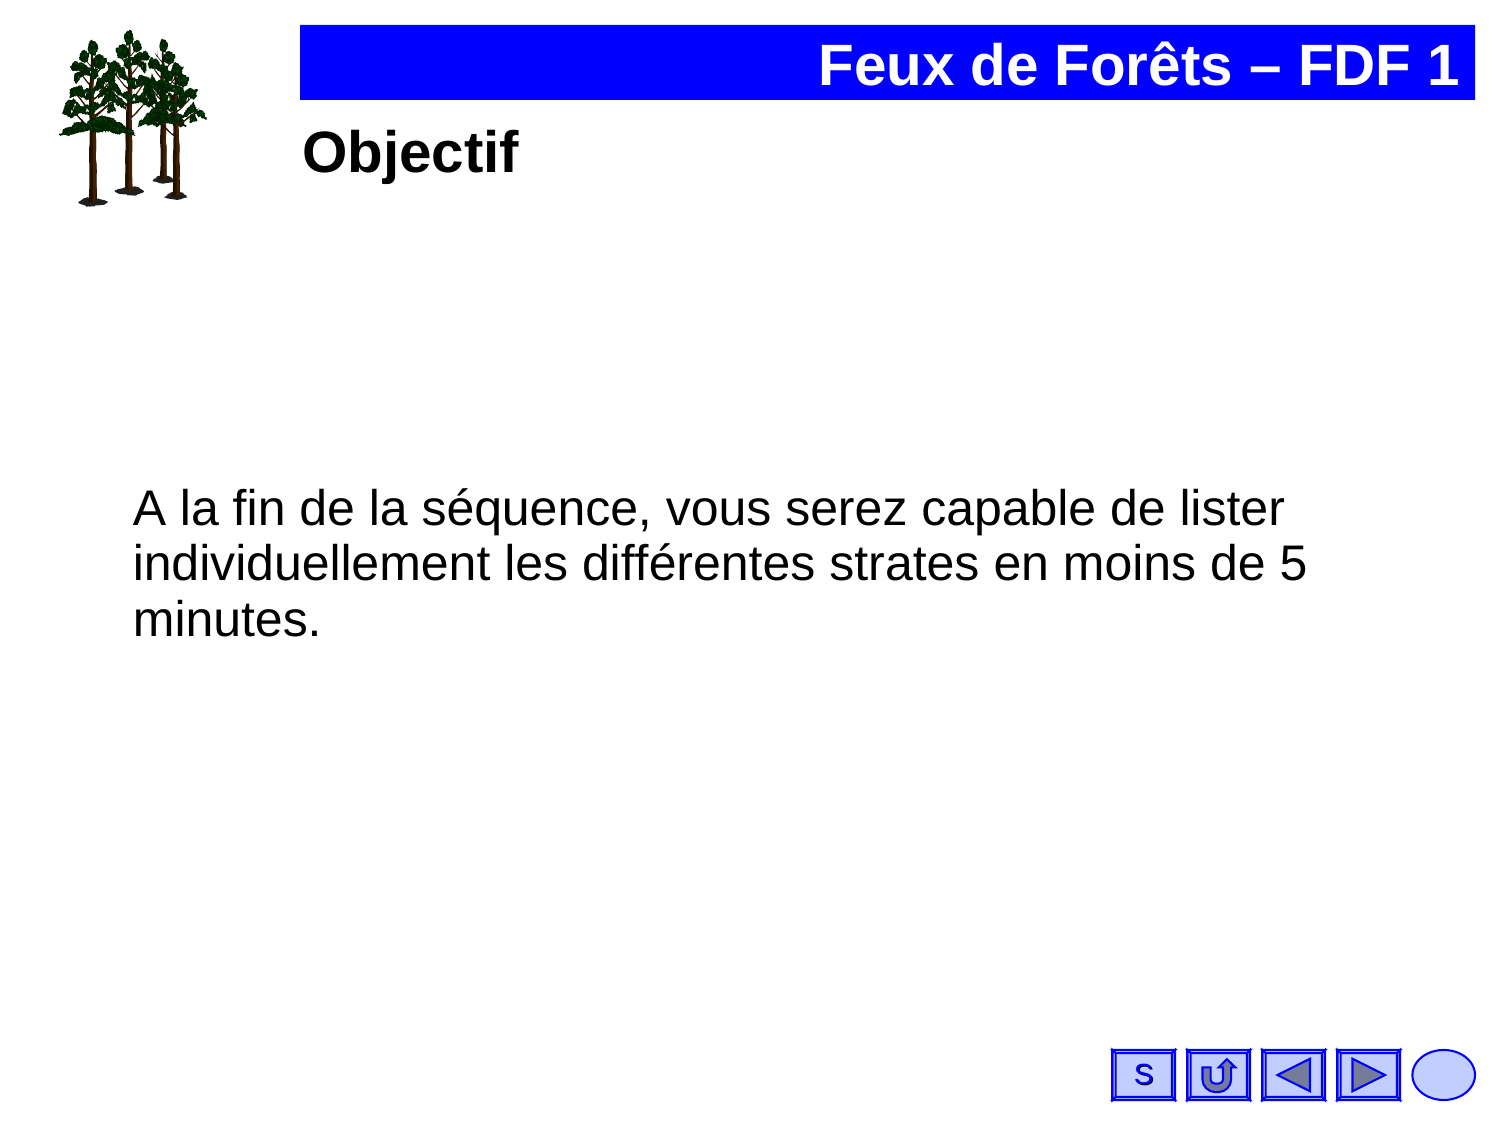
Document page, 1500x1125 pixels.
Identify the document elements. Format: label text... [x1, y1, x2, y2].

text_box Feux de Forêts – FDF 1 [300, 24, 1476, 100]
text_box [1412, 1049, 1476, 1101]
text_box Objectif [287, 112, 1096, 193]
text_box A la fin de la séquence, vous serez capable de lister individuellement les différentes strates en moins de 5 minutes. [118, 472, 1418, 655]
